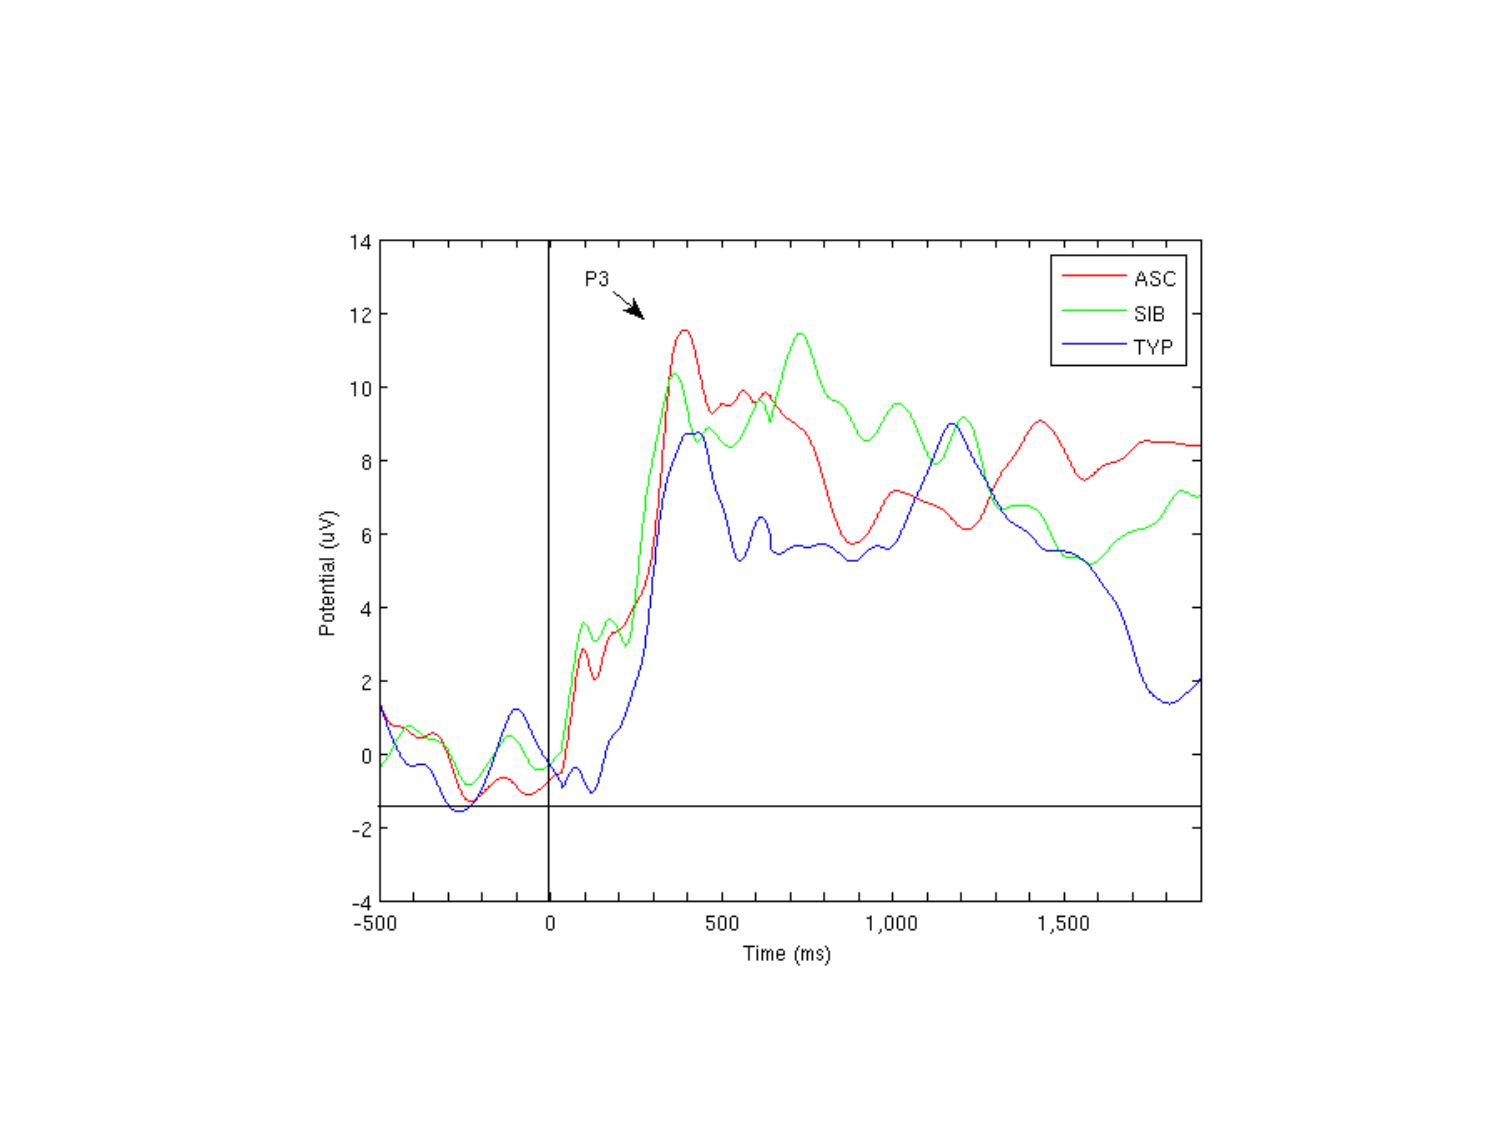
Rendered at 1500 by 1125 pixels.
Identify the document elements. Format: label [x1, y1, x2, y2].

picture [241, 178, 1301, 991]
